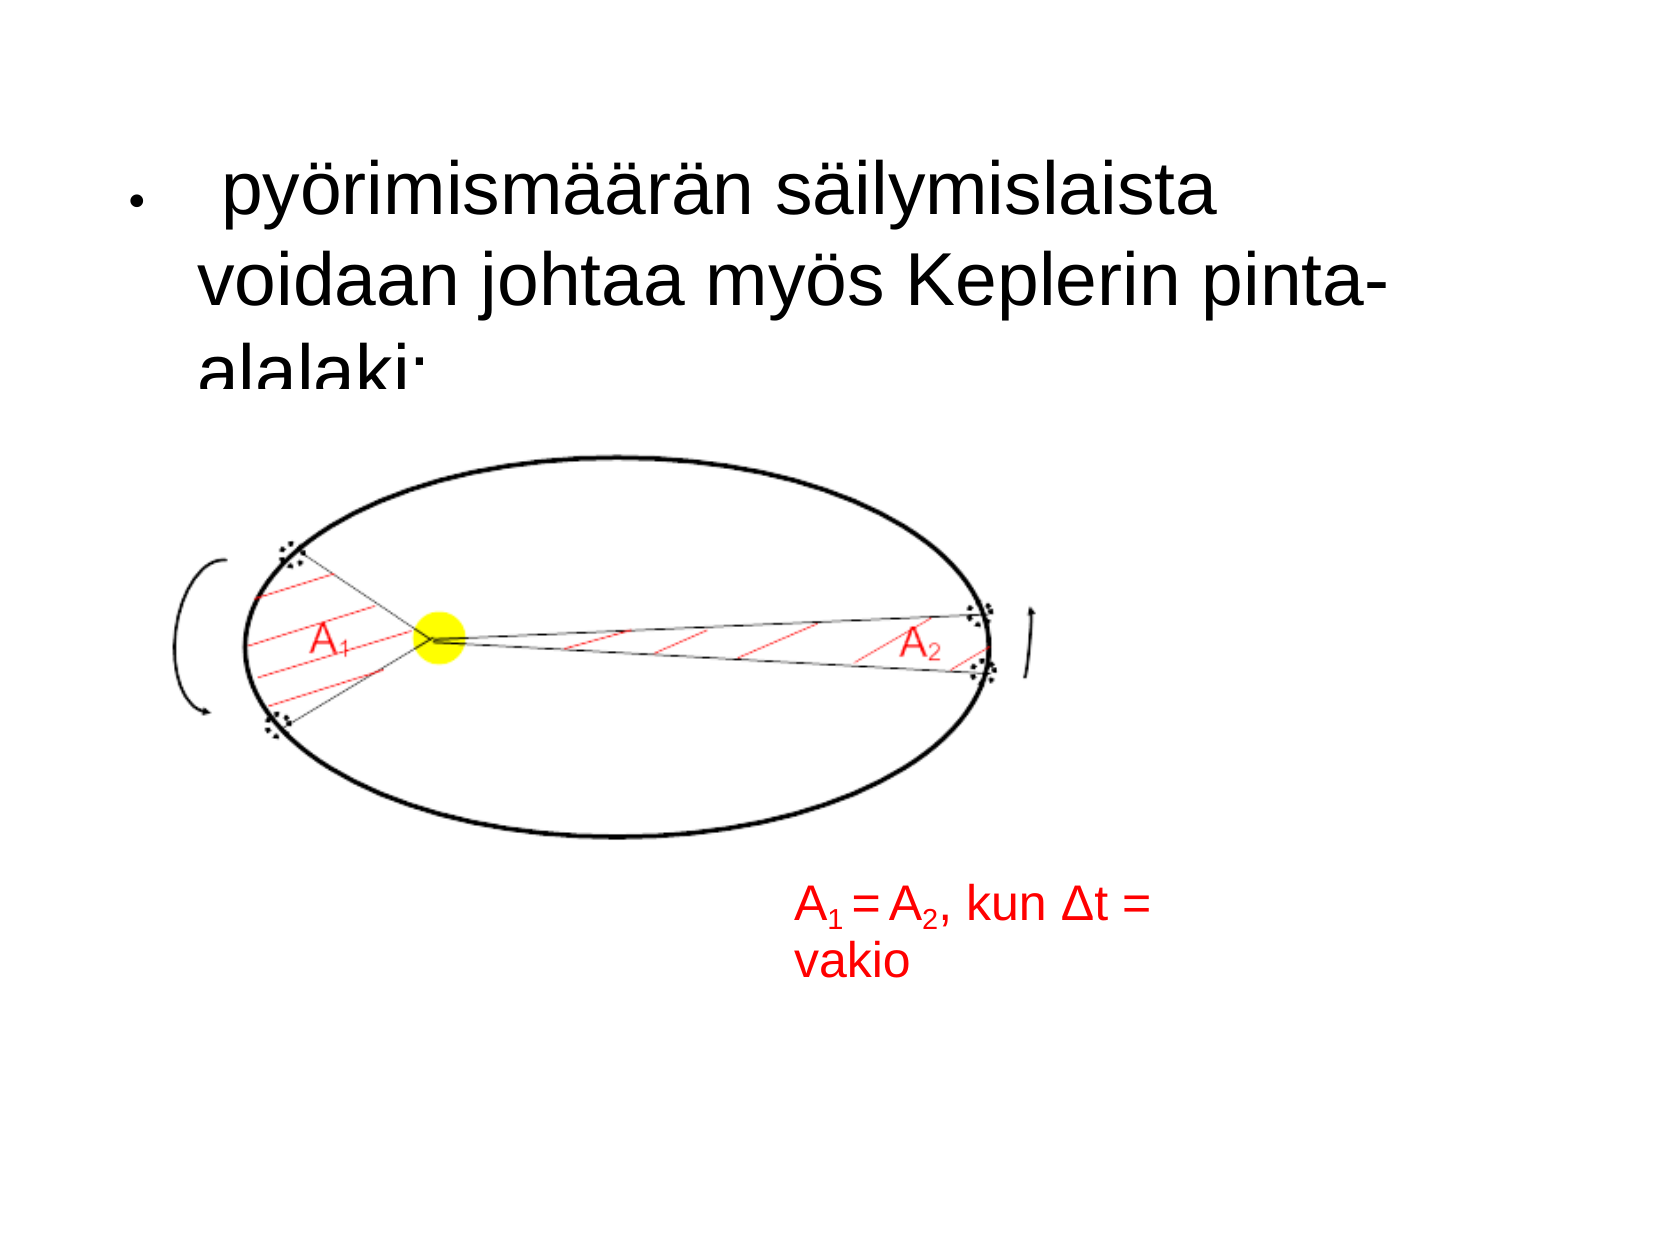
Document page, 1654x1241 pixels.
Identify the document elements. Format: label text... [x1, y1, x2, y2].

picture [88, 389, 1075, 872]
text_box A1 = A2, kun Δt = vakio [779, 862, 1294, 937]
text_box pyörimismäärän säilymislaista voidaan johtaa myös Keplerin pinta-alalaki: [115, 129, 1501, 313]
